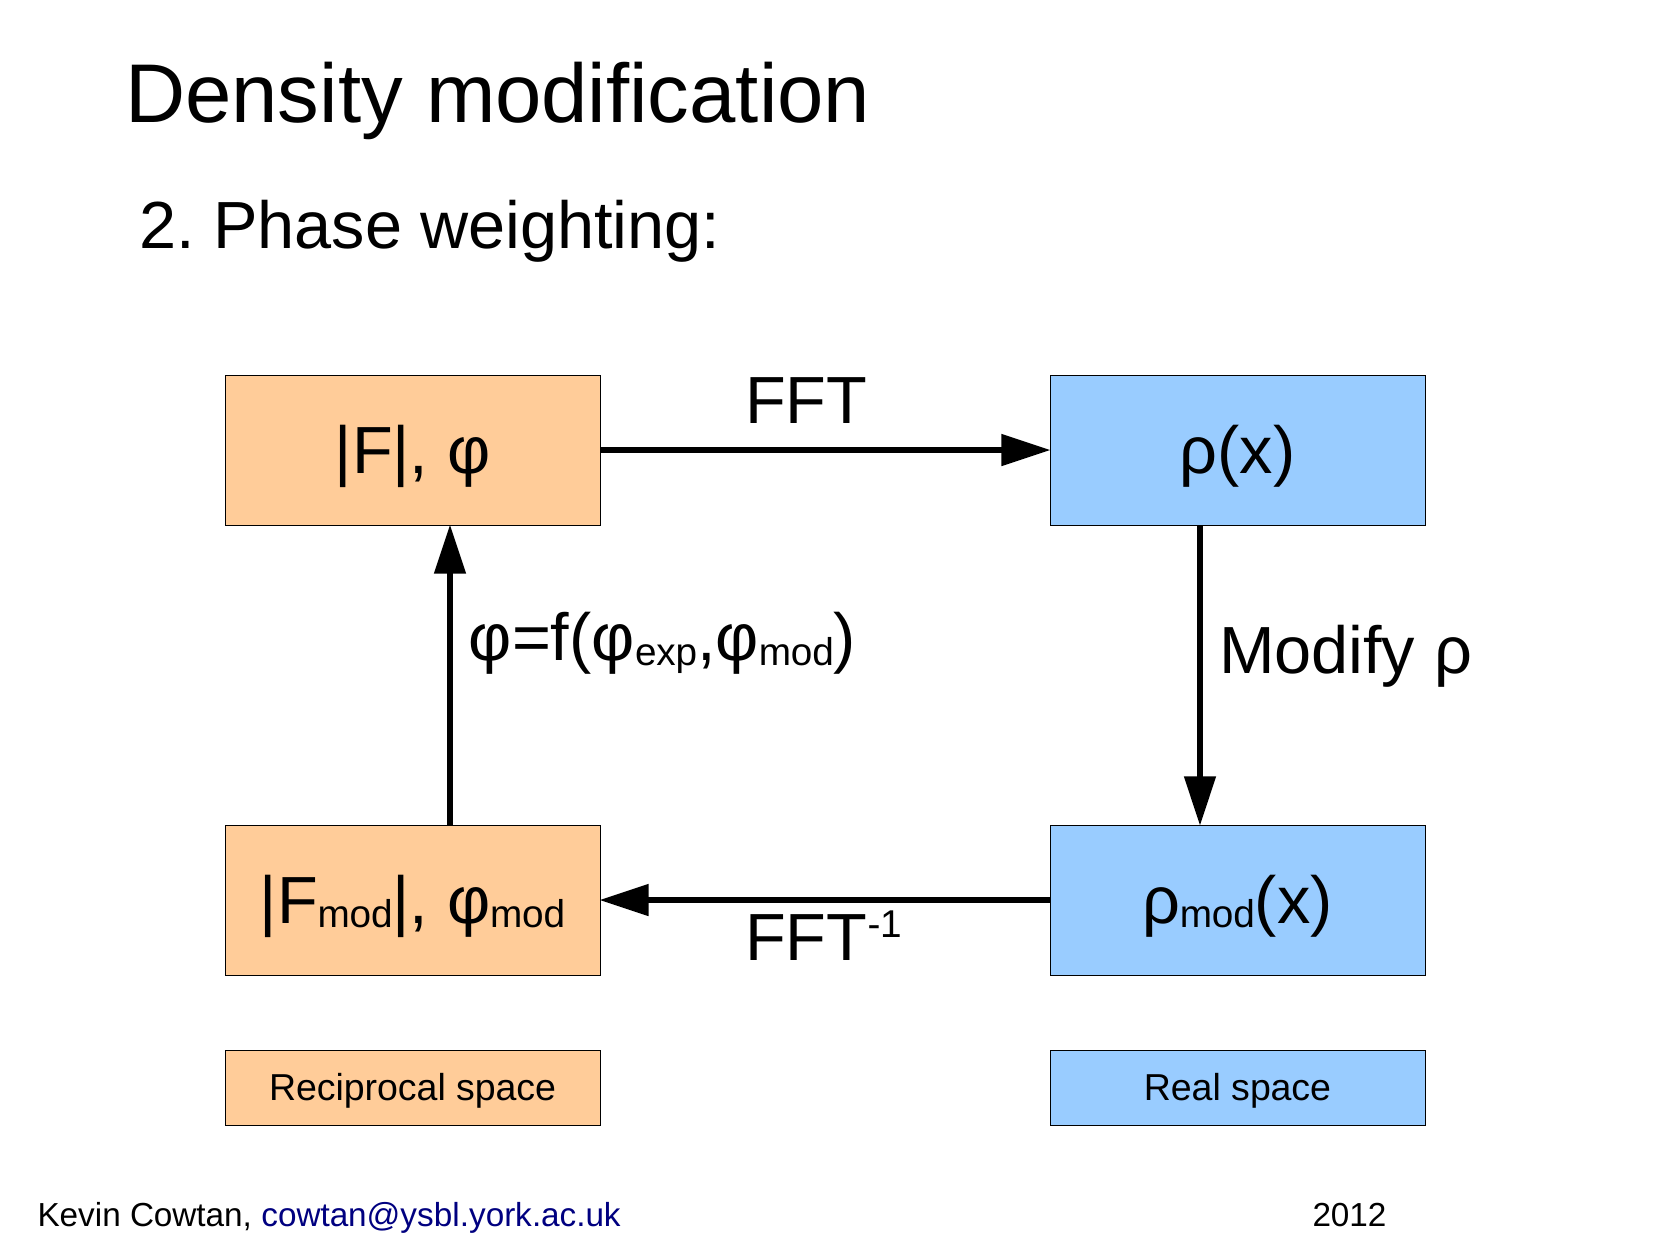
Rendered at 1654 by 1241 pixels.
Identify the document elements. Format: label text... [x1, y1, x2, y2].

text_box ρmod(x) [1050, 825, 1426, 976]
list 2. Phase weighting: [121, 187, 1534, 1127]
text_box φ=f(φexp,φmod) [468, 600, 857, 697]
text_box FFT-1 [745, 900, 902, 978]
text_box Reciprocal space [225, 1050, 601, 1126]
text_box Modify ρ [1219, 613, 1473, 689]
text_box |F|, φ [225, 375, 601, 526]
text_box |Fmod|, φmod [225, 825, 601, 976]
text_box ρ(x) [1050, 375, 1426, 526]
text_box FFT [745, 363, 868, 439]
text_box Real space [1050, 1050, 1426, 1126]
title Density modification [125, 37, 1538, 151]
